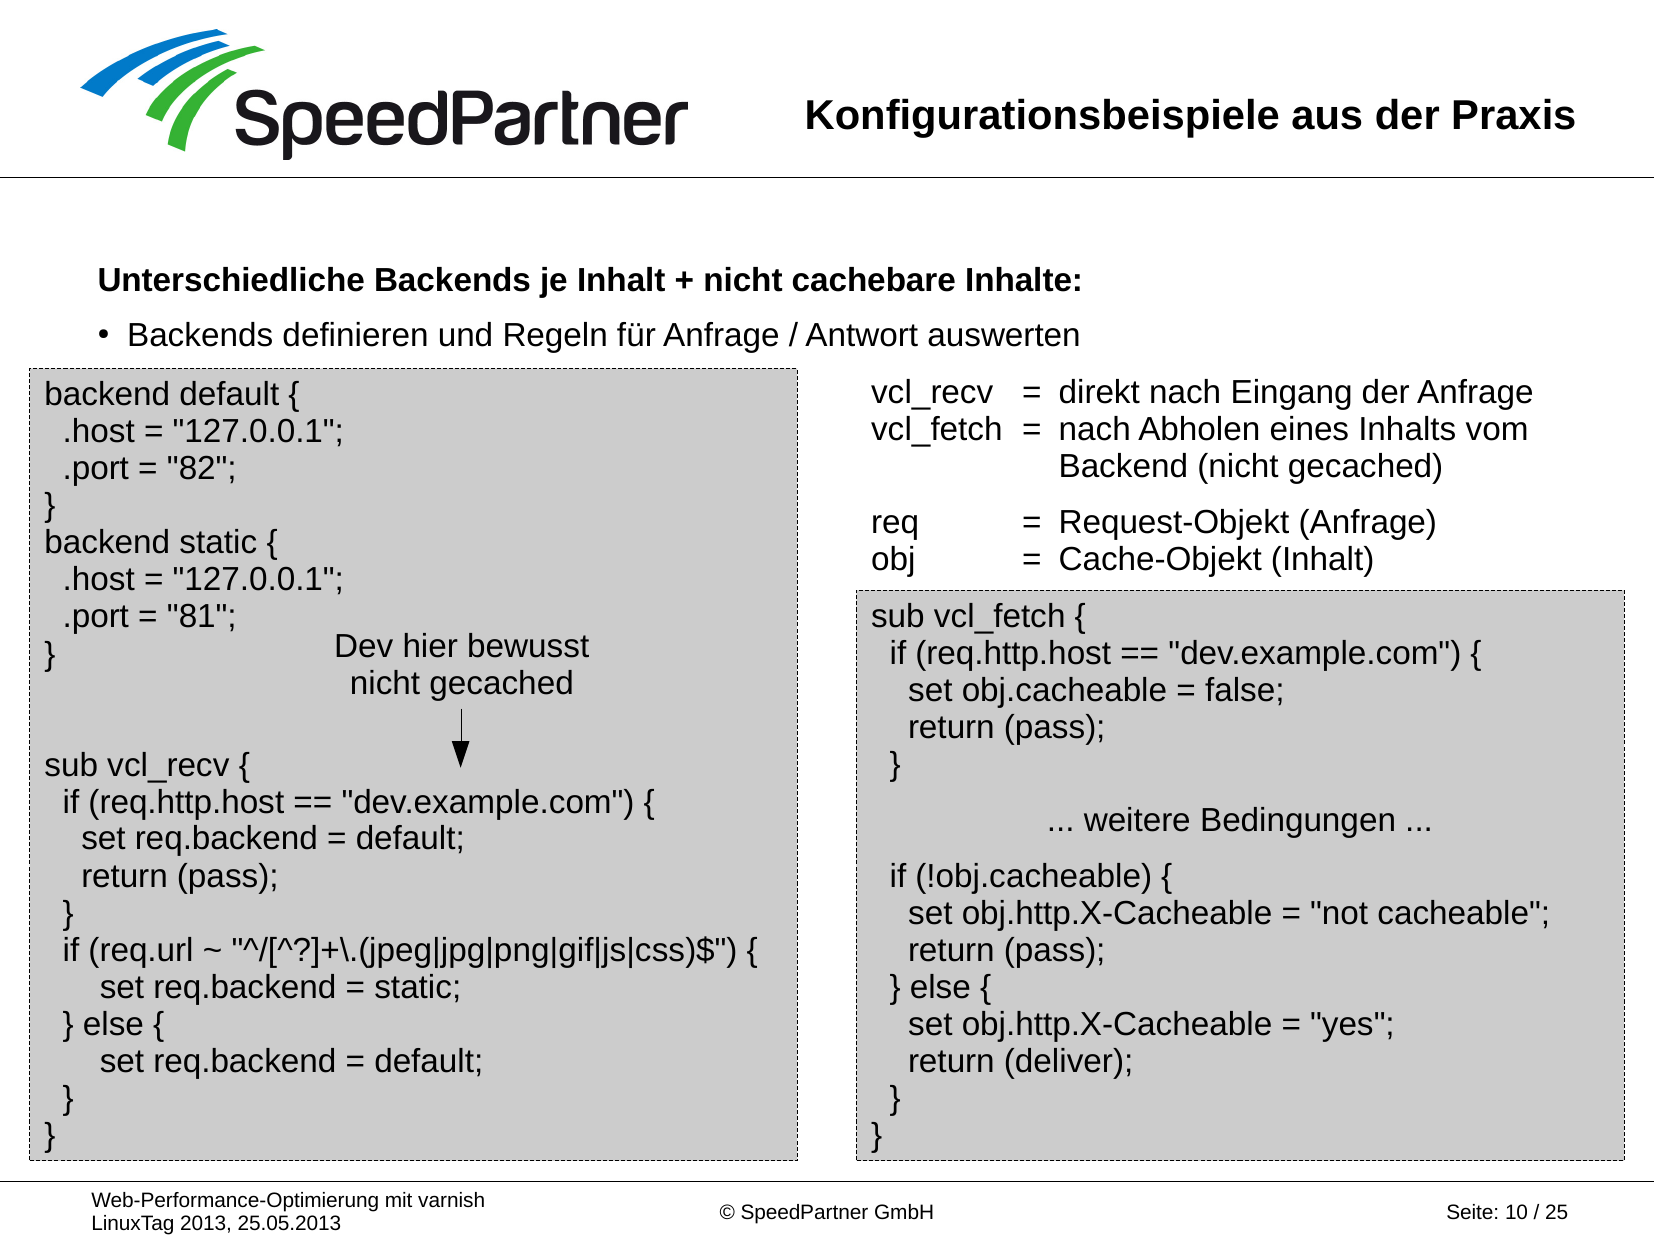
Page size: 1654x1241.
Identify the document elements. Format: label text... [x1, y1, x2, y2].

title Konfigurationsbeispiele aus der Praxis [590, 70, 1577, 160]
text_box sub vcl_fetch { if (req.http.host == "dev.example.com") { set obj.cacheable = false; return (pass); } ... weitere Bedingungen ... if (!obj.cacheable) { set obj.http.X-Cacheable = "not cacheable"; return (pass); } else { set obj.http.X-Cacheable = "yes"; return (deliver); } } [856, 590, 1625, 1161]
text_box Dev hier bewusst nicht gecached [314, 620, 610, 709]
picture [80, 29, 688, 160]
text_box backend default { .host = "127.0.0.1"; .port = "82"; } backend static { .host = "127.0.0.1"; .port = "81"; } sub vcl_recv { if (req.http.host == "dev.example.com") { set req.backend = default; return (pass); } if (req.url ~ "^/[^?]+\.(jpeg|jpg|png|gif|js|css)$") { set req.backend = static; } else { set req.backend = default; } } [29, 368, 798, 1161]
text_box Unterschiedliche Backends je Inhalt + nicht cachebare Inhalte: Backends definieren und Regeln für Anfrage / Antwort auswerten [82, 254, 1565, 1177]
text_box vcl_recv = direkt nach Eingang der Anfrage vcl_fetch = nach Abholen eines Inhalts vom Backend (nicht gecached) req = Request-Objekt (Anfrage) obj = Cache-Objekt (Inhalt) [856, 366, 1625, 585]
